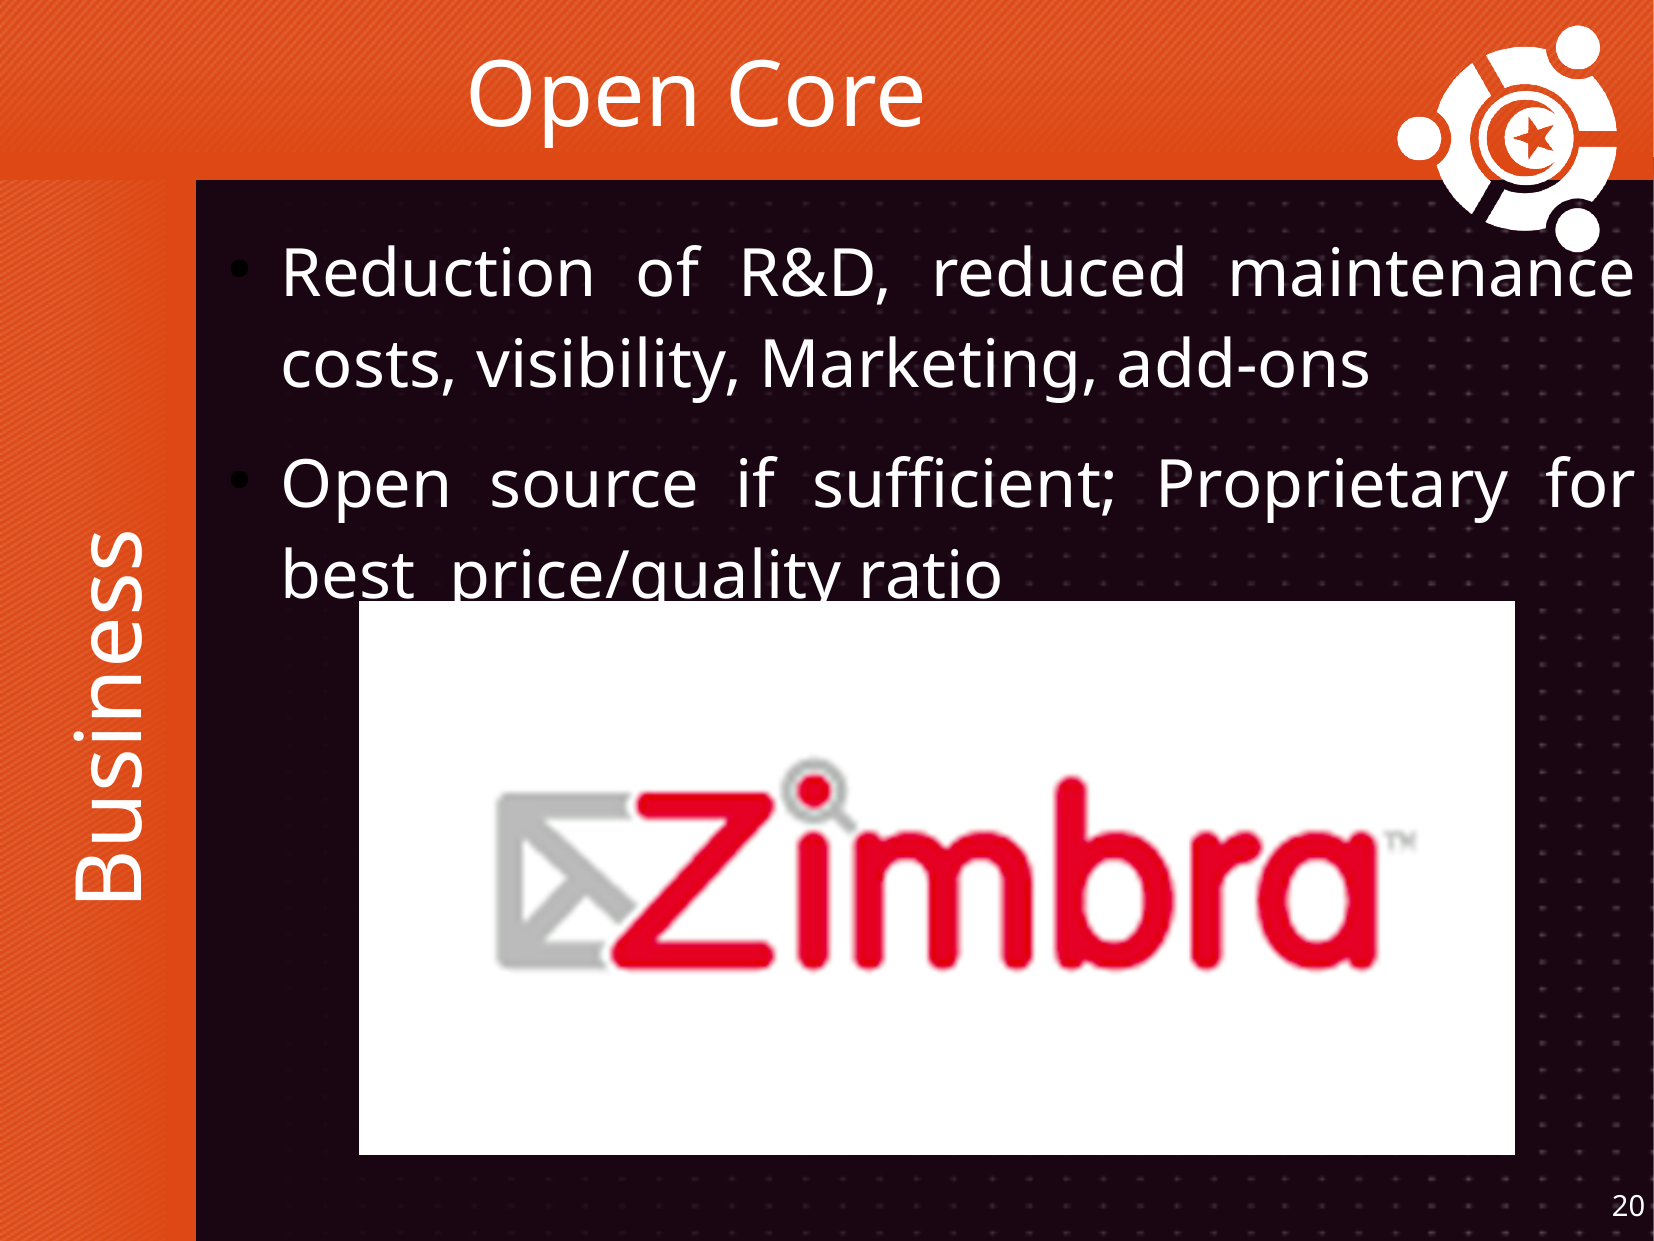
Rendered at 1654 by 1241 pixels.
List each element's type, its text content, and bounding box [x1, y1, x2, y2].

picture [0, 0, 1654, 1241]
title Open Core [0, 2, 1394, 181]
list Reduction of R&D, reduced maintenance costs, visibility, Marketing, add-ons Open source if sufficient; Proprietary for best price/quality ratio [210, 225, 1639, 1186]
title Business [17, 210, 196, 1229]
